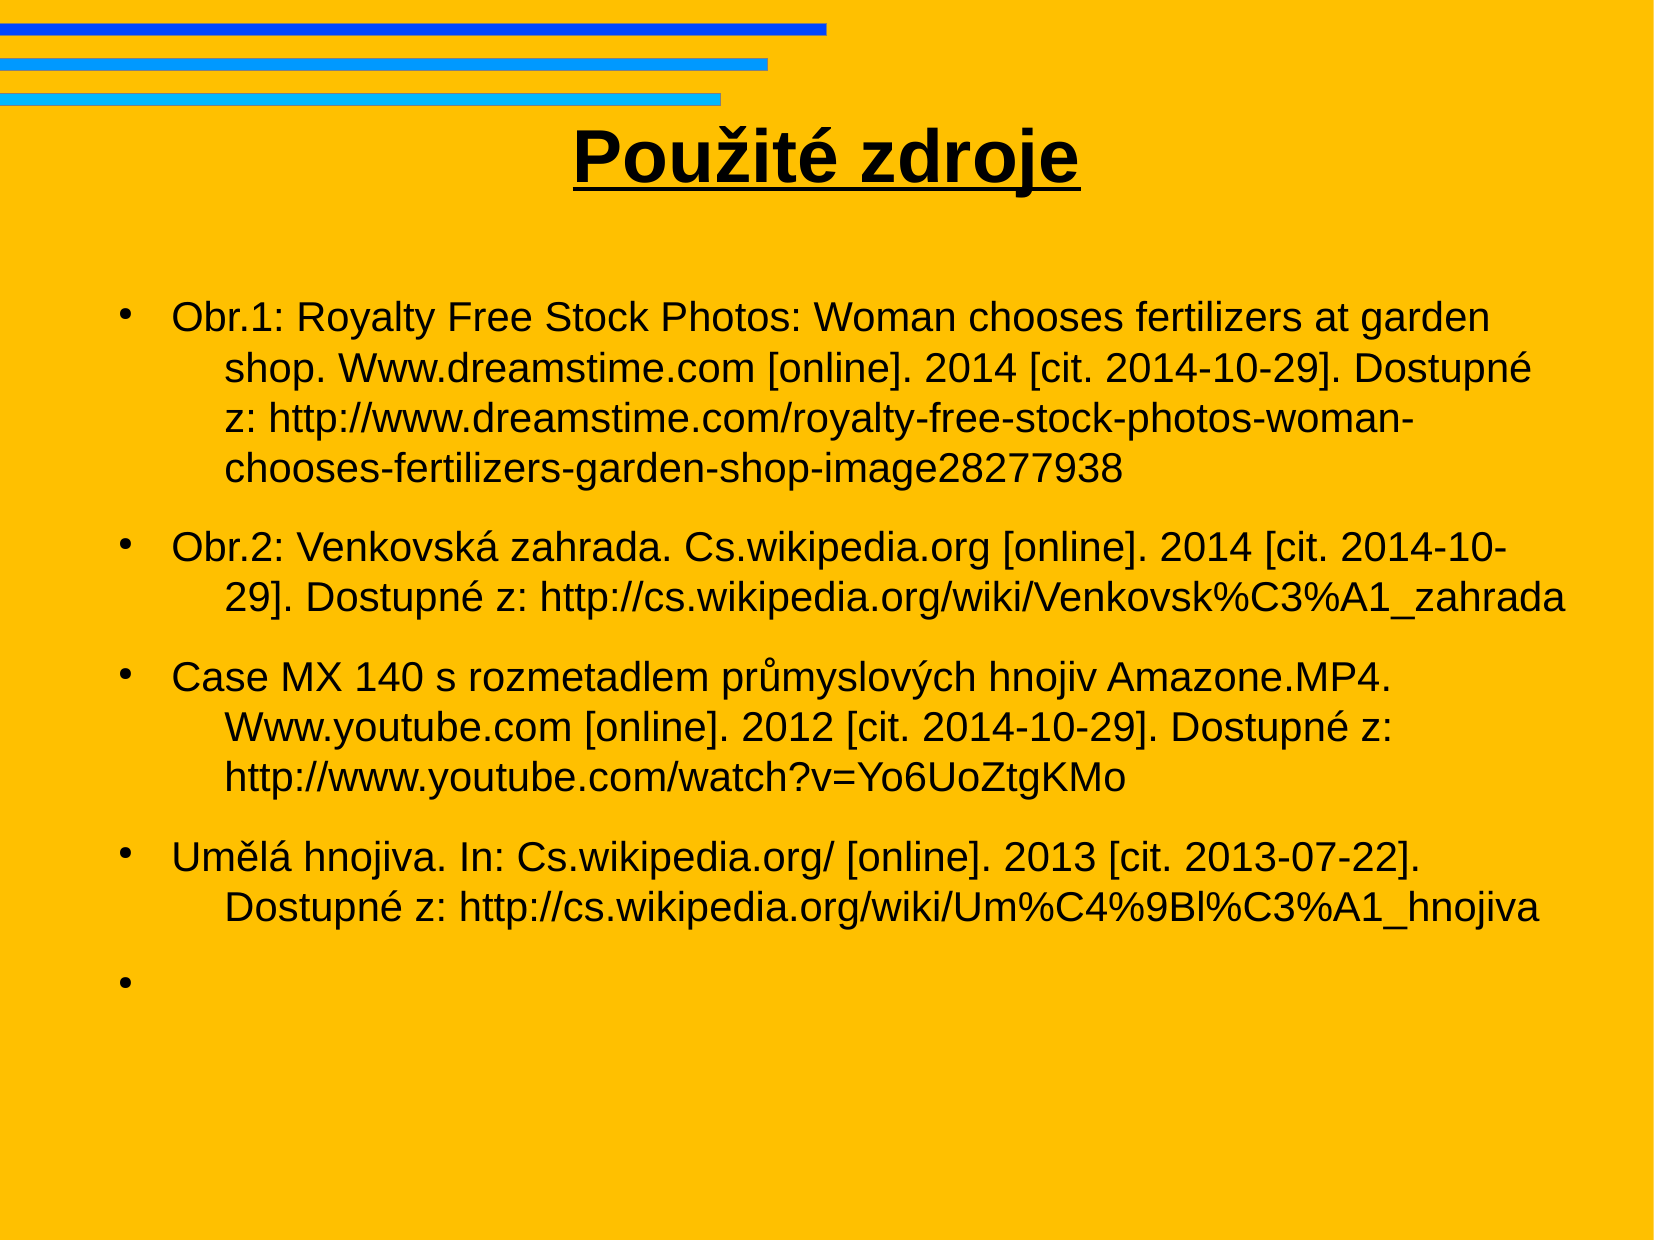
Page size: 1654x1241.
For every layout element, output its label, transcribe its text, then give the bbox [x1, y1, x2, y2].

text_box [0, 94, 720, 106]
title Použité zdroje [82, 49, 1571, 257]
list Obr.1: Royalty Free Stock Photos: Woman chooses fertilizers at garden shop. Www.dreamstime.com [online]. 2014 [cit. 2014-10-29]. Dostupné z: http://www.dreamstime.com/royalty-free-stock-photos-woman-chooses-fertilizers-garden-shop-image28277938 Obr.2: Venkovská zahrada. Cs.wikipedia.org [online]. 2014 [cit. 2014-10-29]. Dostupné z: http://cs.wikipedia.org/wiki/Venkovsk%C3%A1_zahrada Case MX 140 s rozmetadlem průmyslových hnojiv Amazone.MP4. Www.youtube.com [online]. 2012 [cit. 2014-10-29]. Dostupné z: http://www.youtube.com/watch?v=Yo6UoZtgKMo Umělá hnojiva. In: Cs.wikipedia.org/ [online]. 2013 [cit. 2013-07-22]. Dostupné z: http://cs.wikipedia.org/wiki/Um%C4%9Bl%C3%A1_hnojiva [82, 290, 1571, 1109]
text_box [0, 59, 767, 71]
text_box [0, 23, 827, 35]
